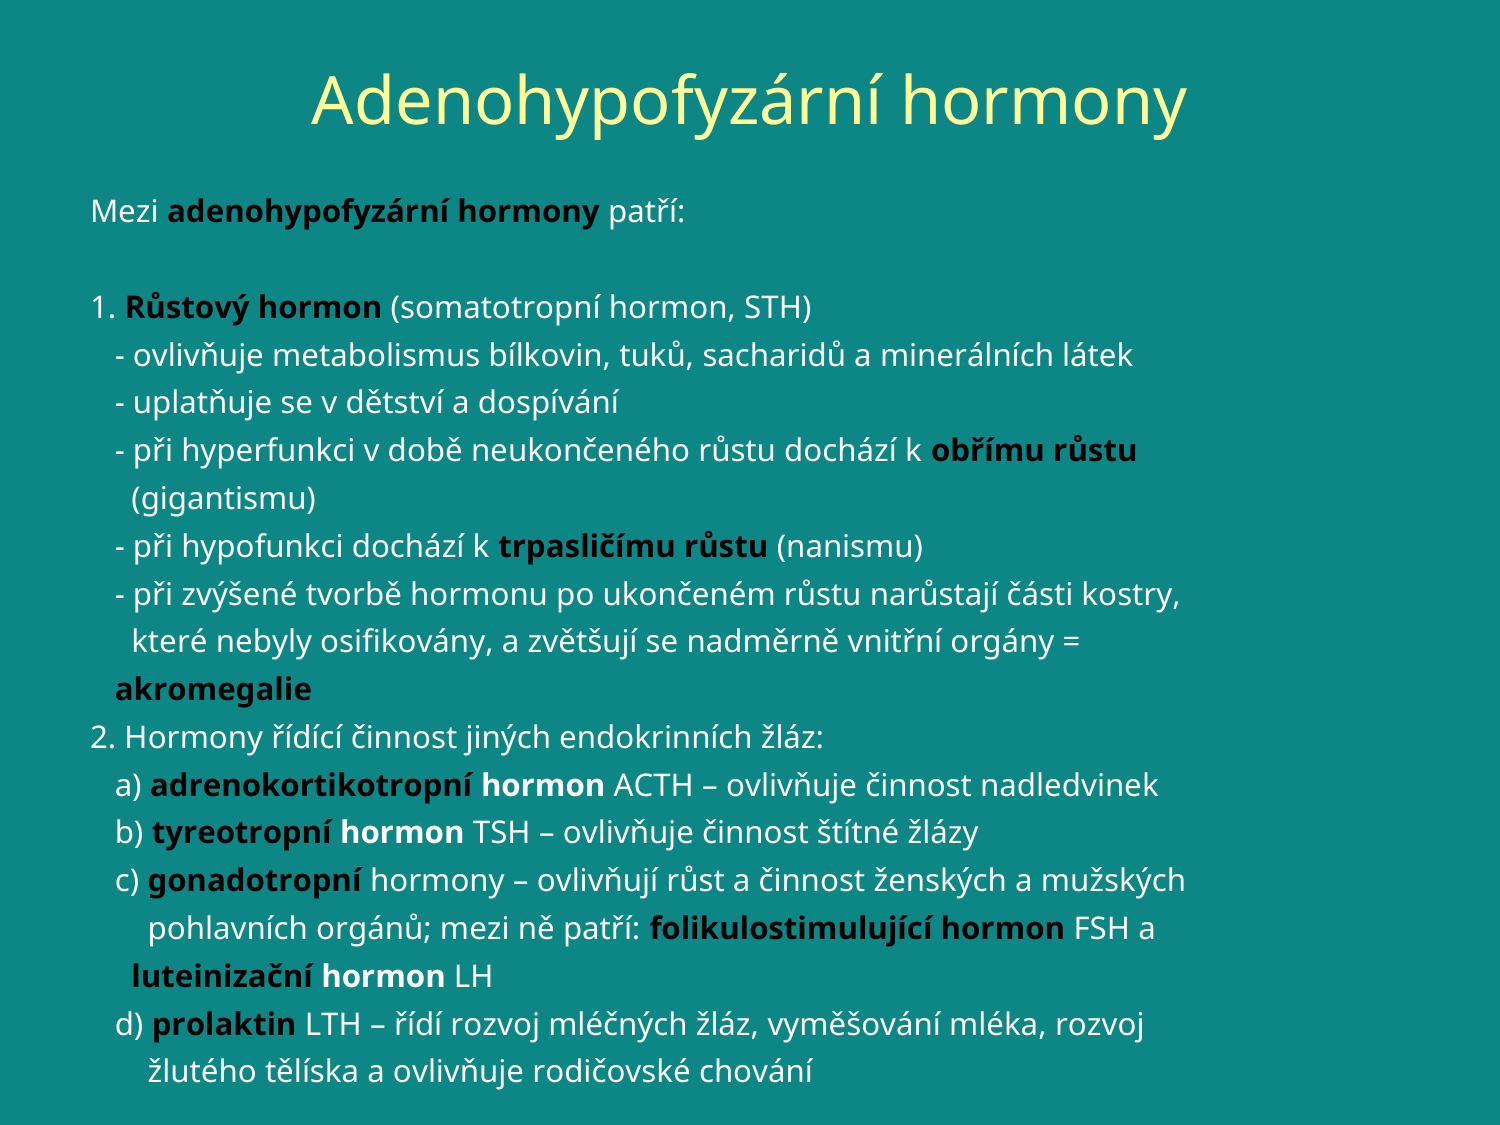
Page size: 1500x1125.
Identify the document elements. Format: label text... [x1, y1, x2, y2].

list Mezi adenohypofyzární hormony patří: 1. Růstový hormon (somatotropní hormon, STH) - ovlivňuje metabolismus bílkovin, tuků, sacharidů a minerálních látek - uplatňuje se v dětství a dospívání - při hyperfunkci v době neukončeného růstu dochází k obřímu růstu (gigantismu) - při hypofunkci dochází k trpasličímu růstu (nanismu) - při zvýšené tvorbě hormonu po ukončeném růstu narůstají části kostry, které nebyly osifikovány, a zvětšují se nadměrně vnitřní orgány = akromegalie 2. Hormony řídící činnost jiných endokrinních žláz: a) adrenokortikotropní hormon ACTH – ovlivňuje činnost nadledvinek b) tyreotropní hormon TSH – ovlivňuje činnost štítné žlázy c) gonadotropní hormony – ovlivňují růst a činnost ženských a mužských pohlavních orgánů; mezi ně patří: folikulostimulující hormon FSH a luteinizační hormon LH d) prolaktin LTH – řídí rozvoj mléčných žláz, vyměšování mléka, rozvoj žlutého tělíska a ovlivňuje rodičovské chování [75, 184, 1426, 1125]
title Adenohypofyzární hormony [75, 0, 1426, 184]
